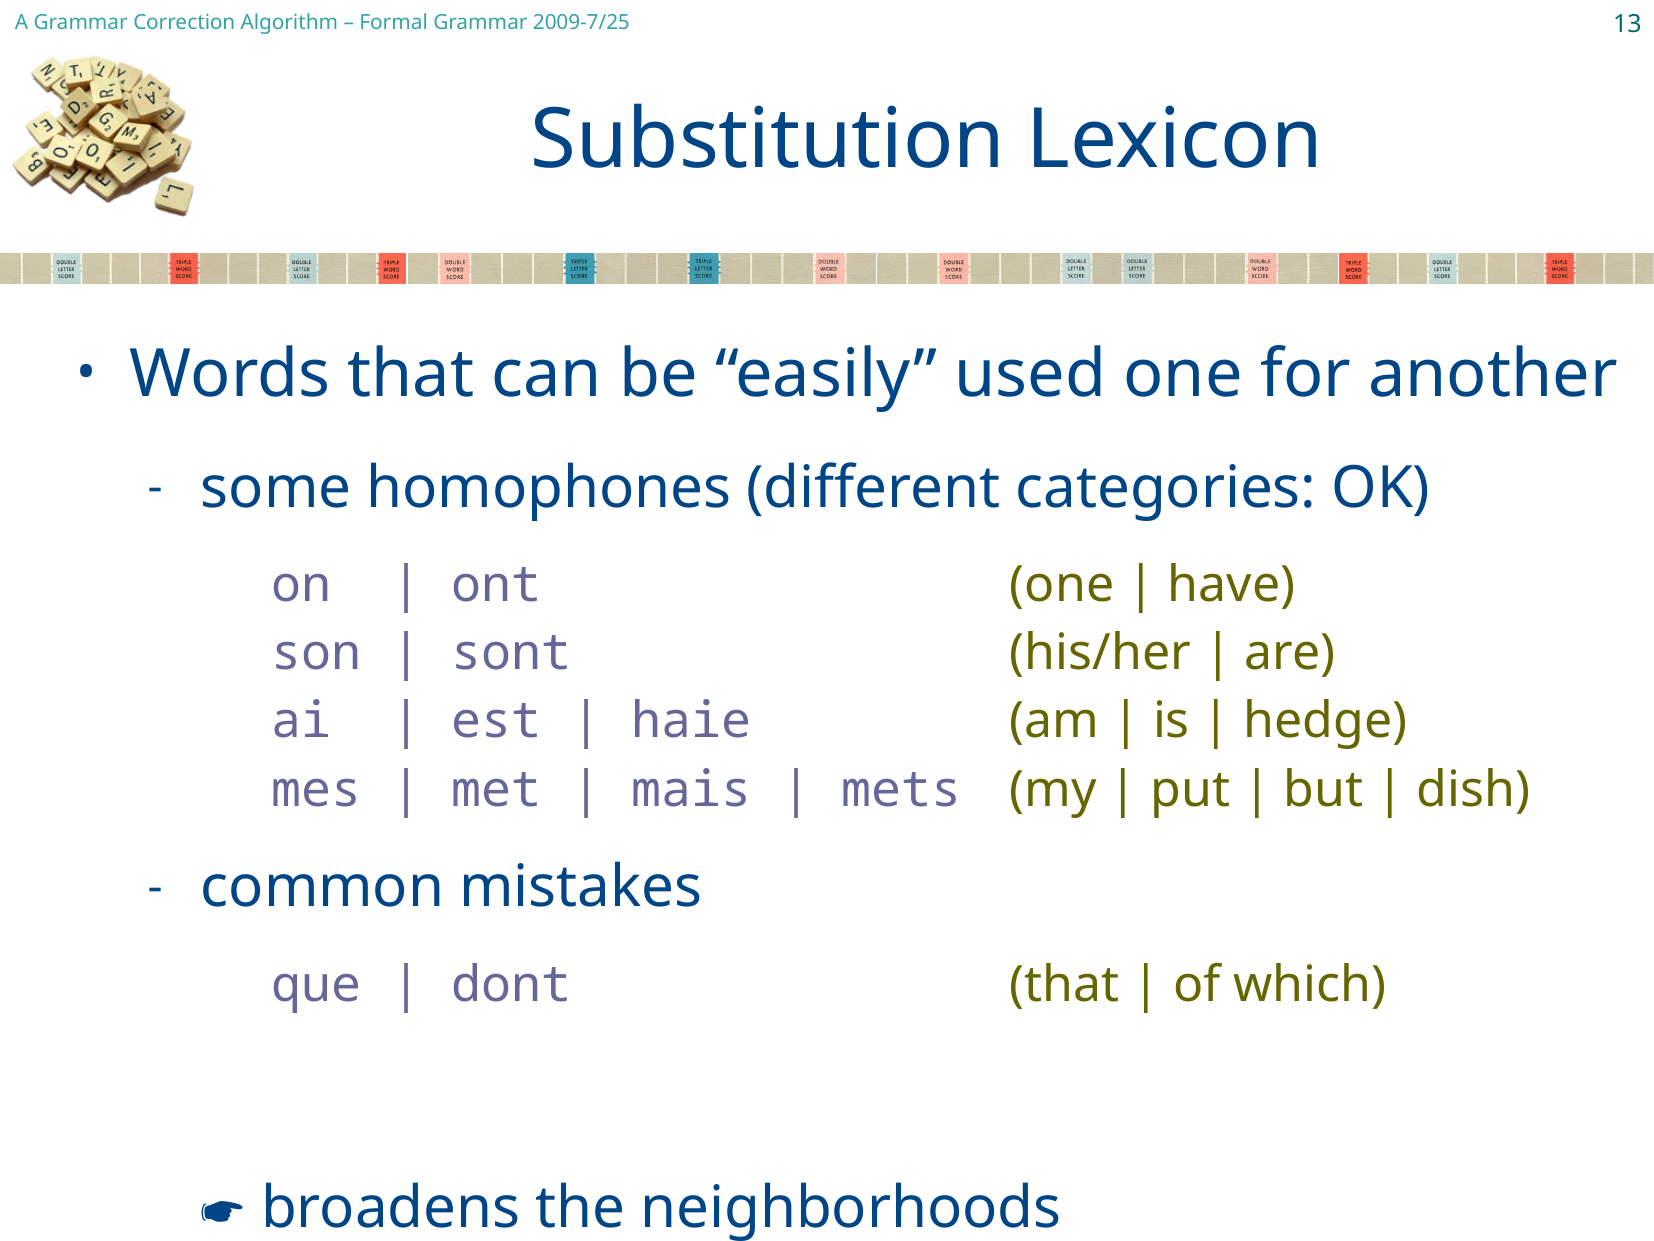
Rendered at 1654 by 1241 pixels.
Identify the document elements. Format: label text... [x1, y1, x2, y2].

list Words that can be “easily” used one for another some homophones (different categories: OK) on | ont (one | have) son | sont (his/her | are) ai | est | haie (am | is | hedge) mes | met | mais | mets (my | put | but | dish) common mistakes que | dont (that | of which) ☛ broadens the neighborhoods [59, 324, 1625, 1196]
picture [877, 253, 1338, 284]
picture [1339, 253, 1654, 284]
title Substitution Lexicon [218, 39, 1636, 232]
picture [0, 253, 406, 284]
picture [11, 53, 195, 219]
picture [408, 253, 876, 284]
